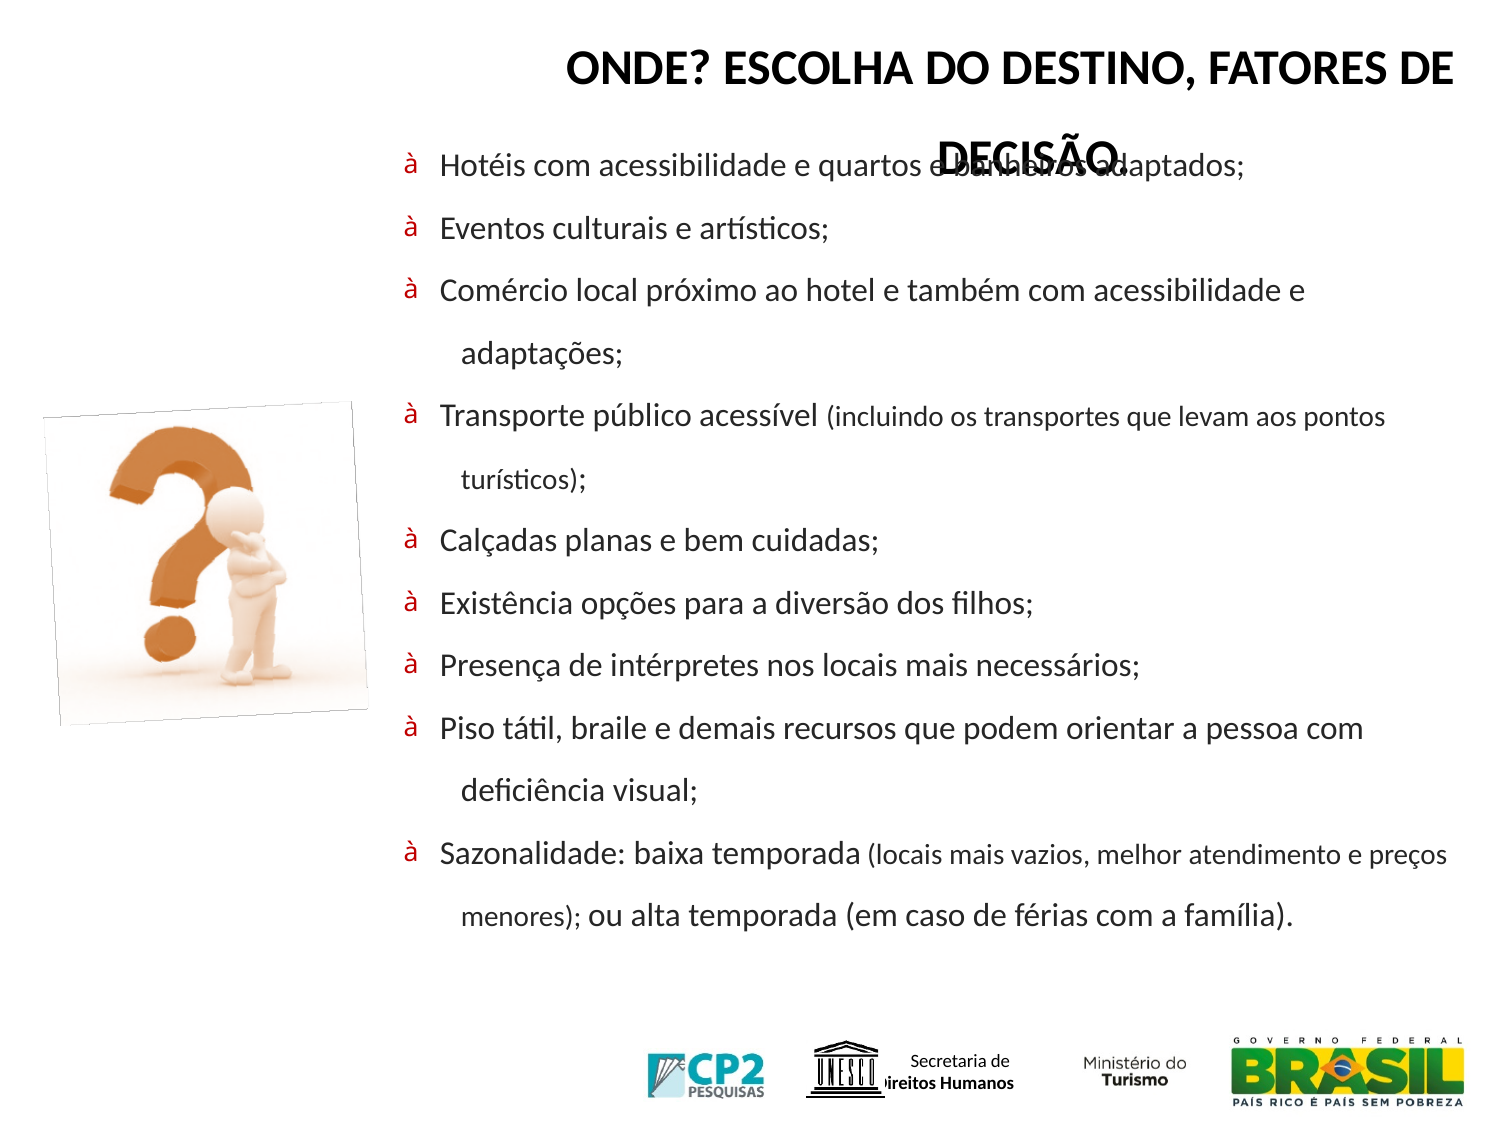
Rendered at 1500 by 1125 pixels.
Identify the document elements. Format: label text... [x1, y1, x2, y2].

picture [43, 400, 368, 726]
text_box Hotéis com acessibilidade e quartos e banheiros adaptados; Eventos culturais e artísticos; Comércio local próximo ao hotel e também com acessibilidade e adaptações; Transporte público acessível (incluindo os transportes que levam aos pontos turísticos); Calçadas planas e bem cuidadas; Existência opções para a diversão dos filhos; Presença de intérpretes nos locais mais necessários; Piso tátil, braile e demais recursos que podem orientar a pessoa com deficiência visual; Sazonalidade: baixa temporada (locais mais vazios, melhor atendimento e preços menores); ou alta temporada (em caso de férias com a família). [389, 114, 1487, 941]
text_box ONDE? Escolha do destino, fatores de decisão. [521, 0, 1500, 192]
